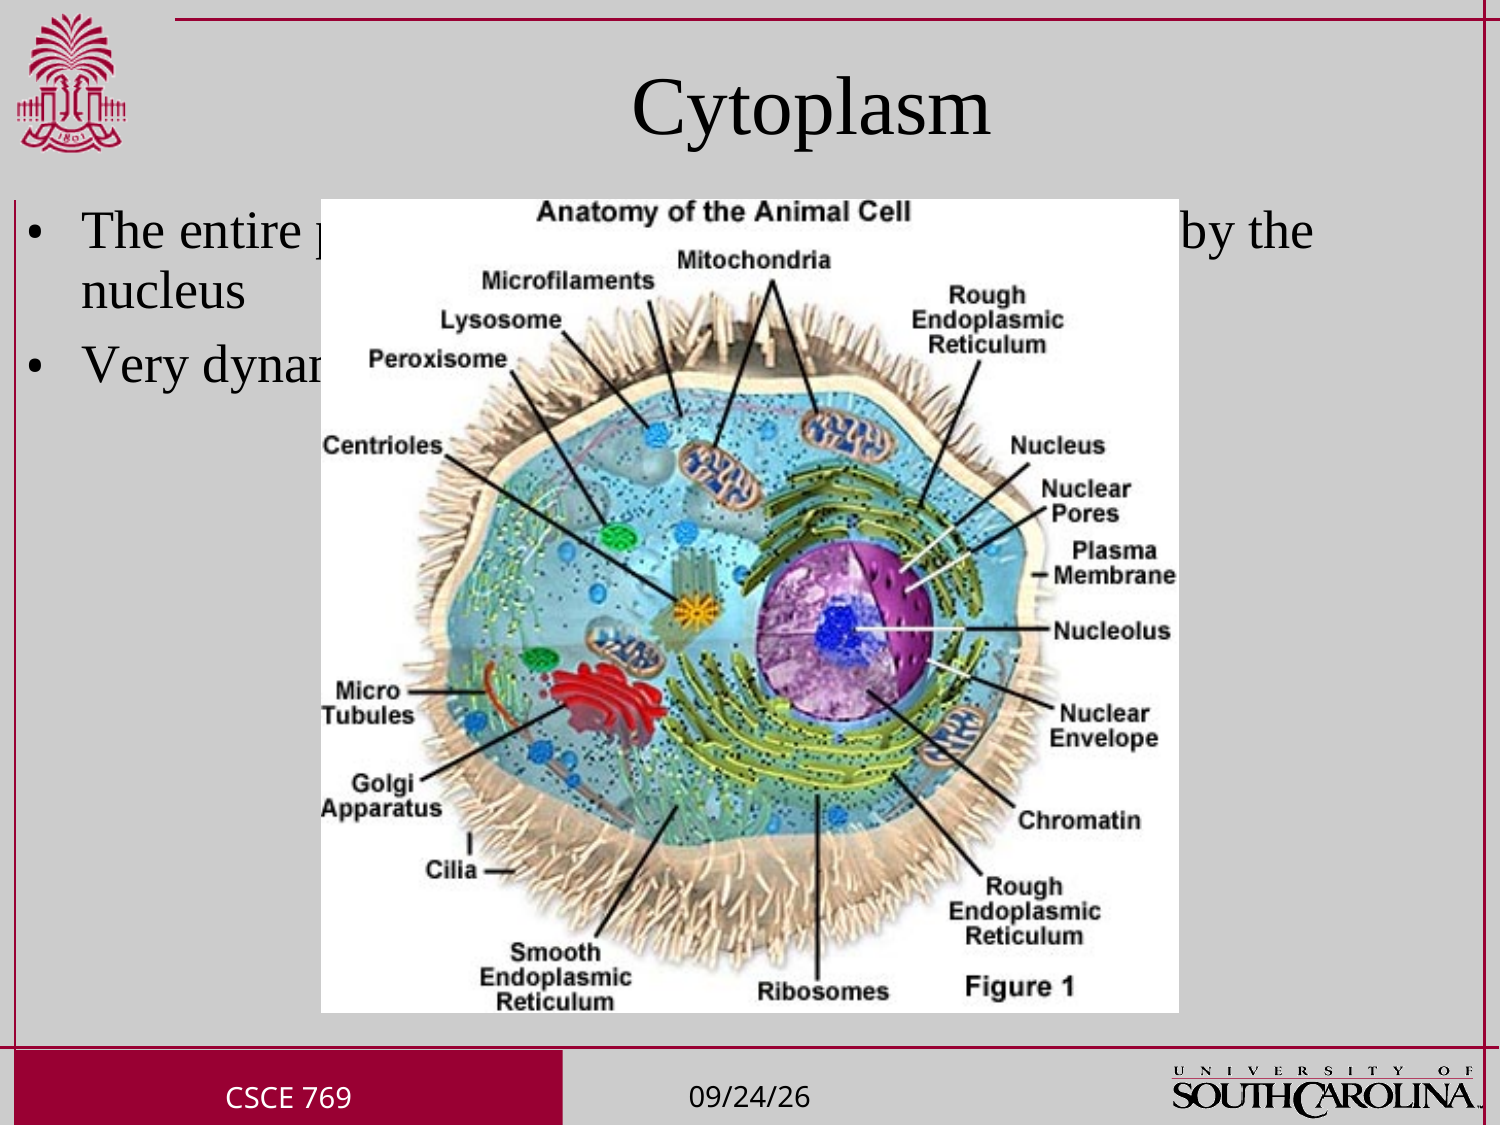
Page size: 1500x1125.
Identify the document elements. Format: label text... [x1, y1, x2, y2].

list The entire portion of the cell interior not occupied by the nucleus Very dynamic environment [24, 200, 321, 1013]
picture [12, 12, 131, 155]
picture [1162, 1049, 1483, 1125]
title Cytoplasm [174, 24, 1450, 188]
picture [321, 199, 1476, 1013]
